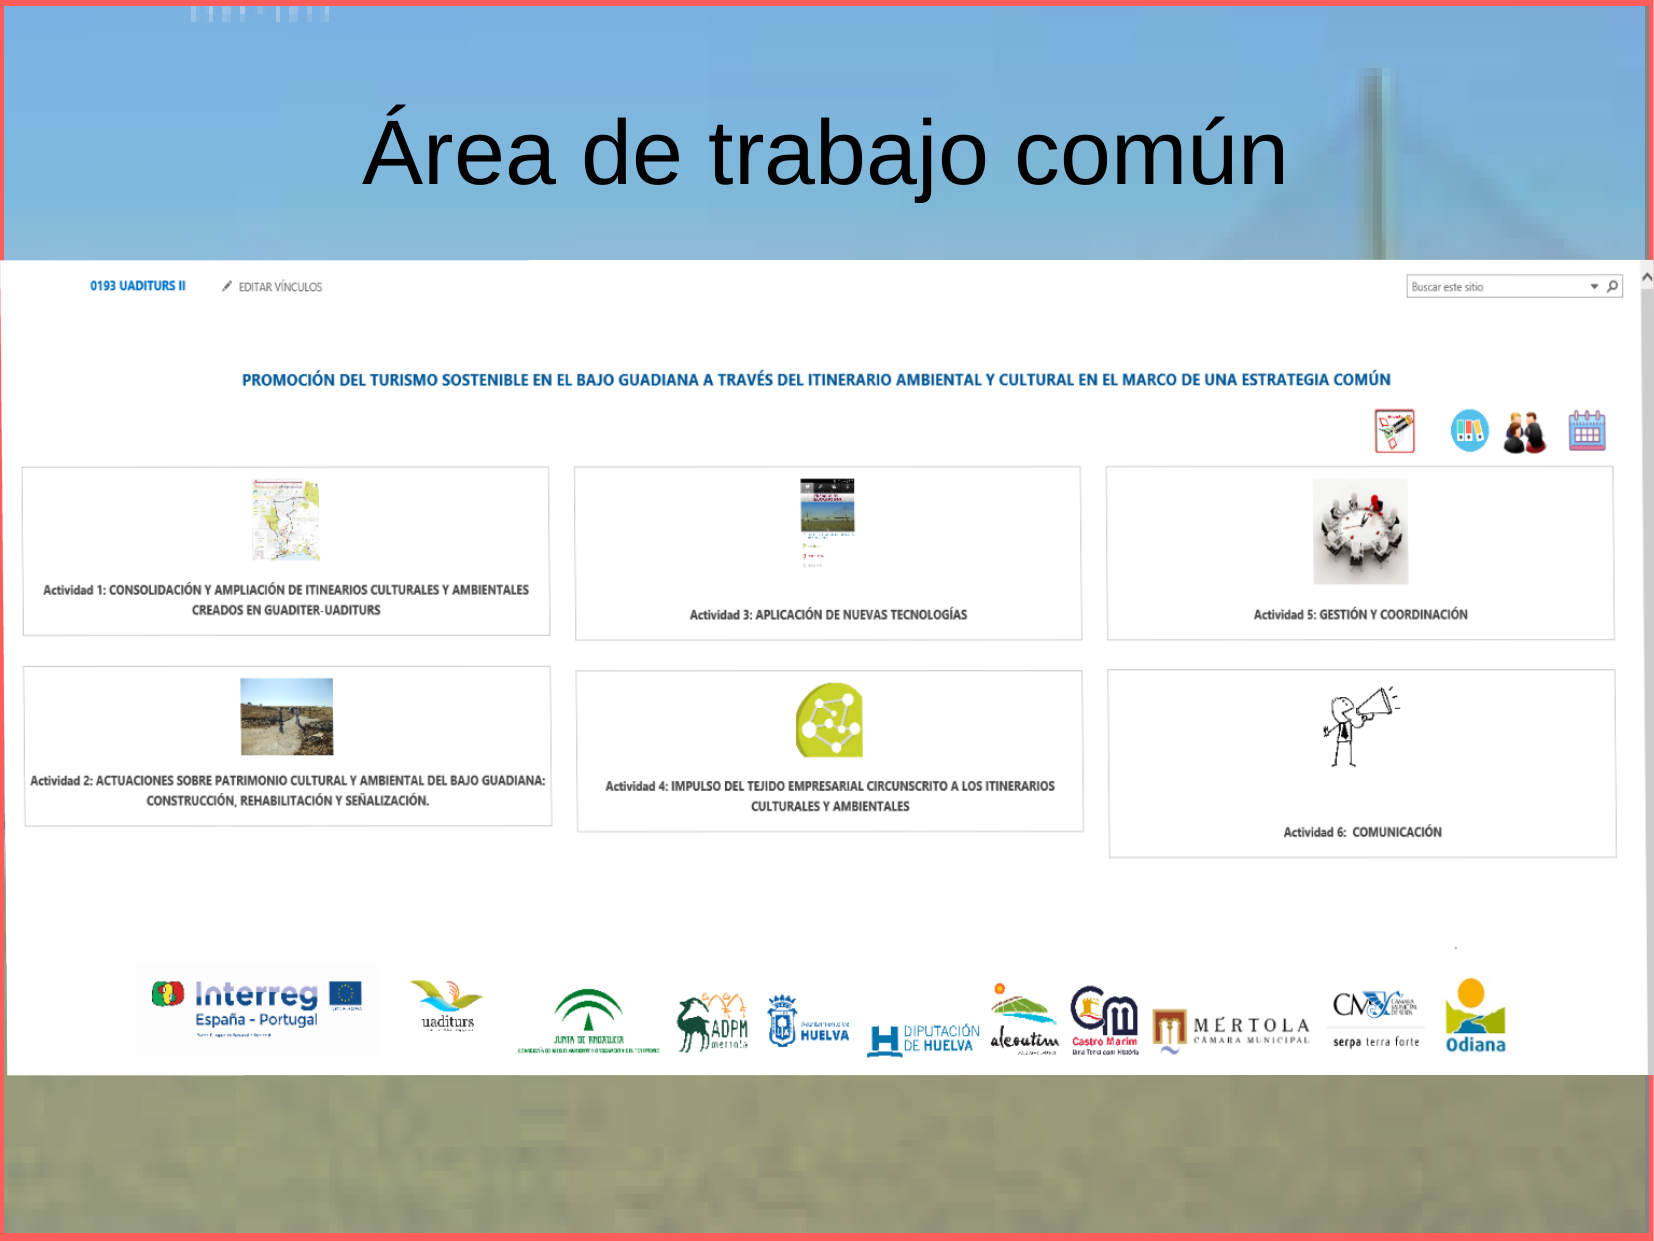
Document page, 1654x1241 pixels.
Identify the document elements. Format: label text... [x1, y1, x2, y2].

title Área de trabajo común [82, 49, 1571, 257]
picture [0, 259, 1654, 1076]
